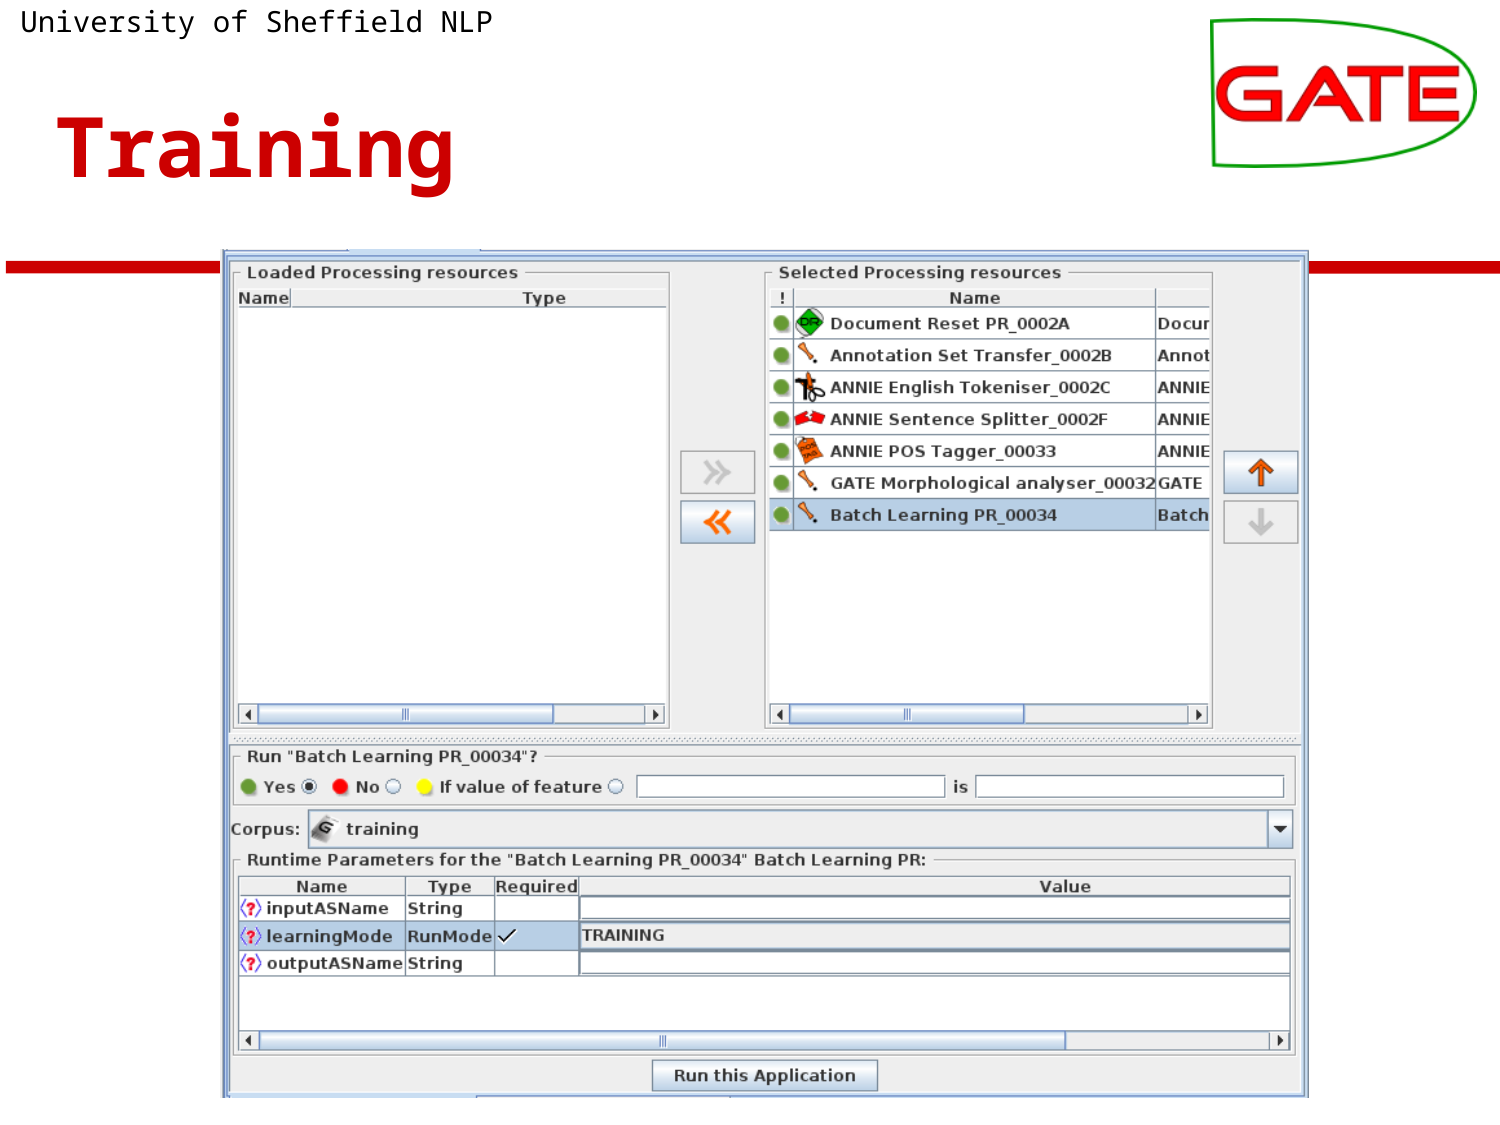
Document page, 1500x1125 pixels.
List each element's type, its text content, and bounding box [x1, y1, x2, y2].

picture [220, 249, 1309, 1098]
picture [1210, 18, 1477, 168]
title Training [41, 37, 1391, 254]
